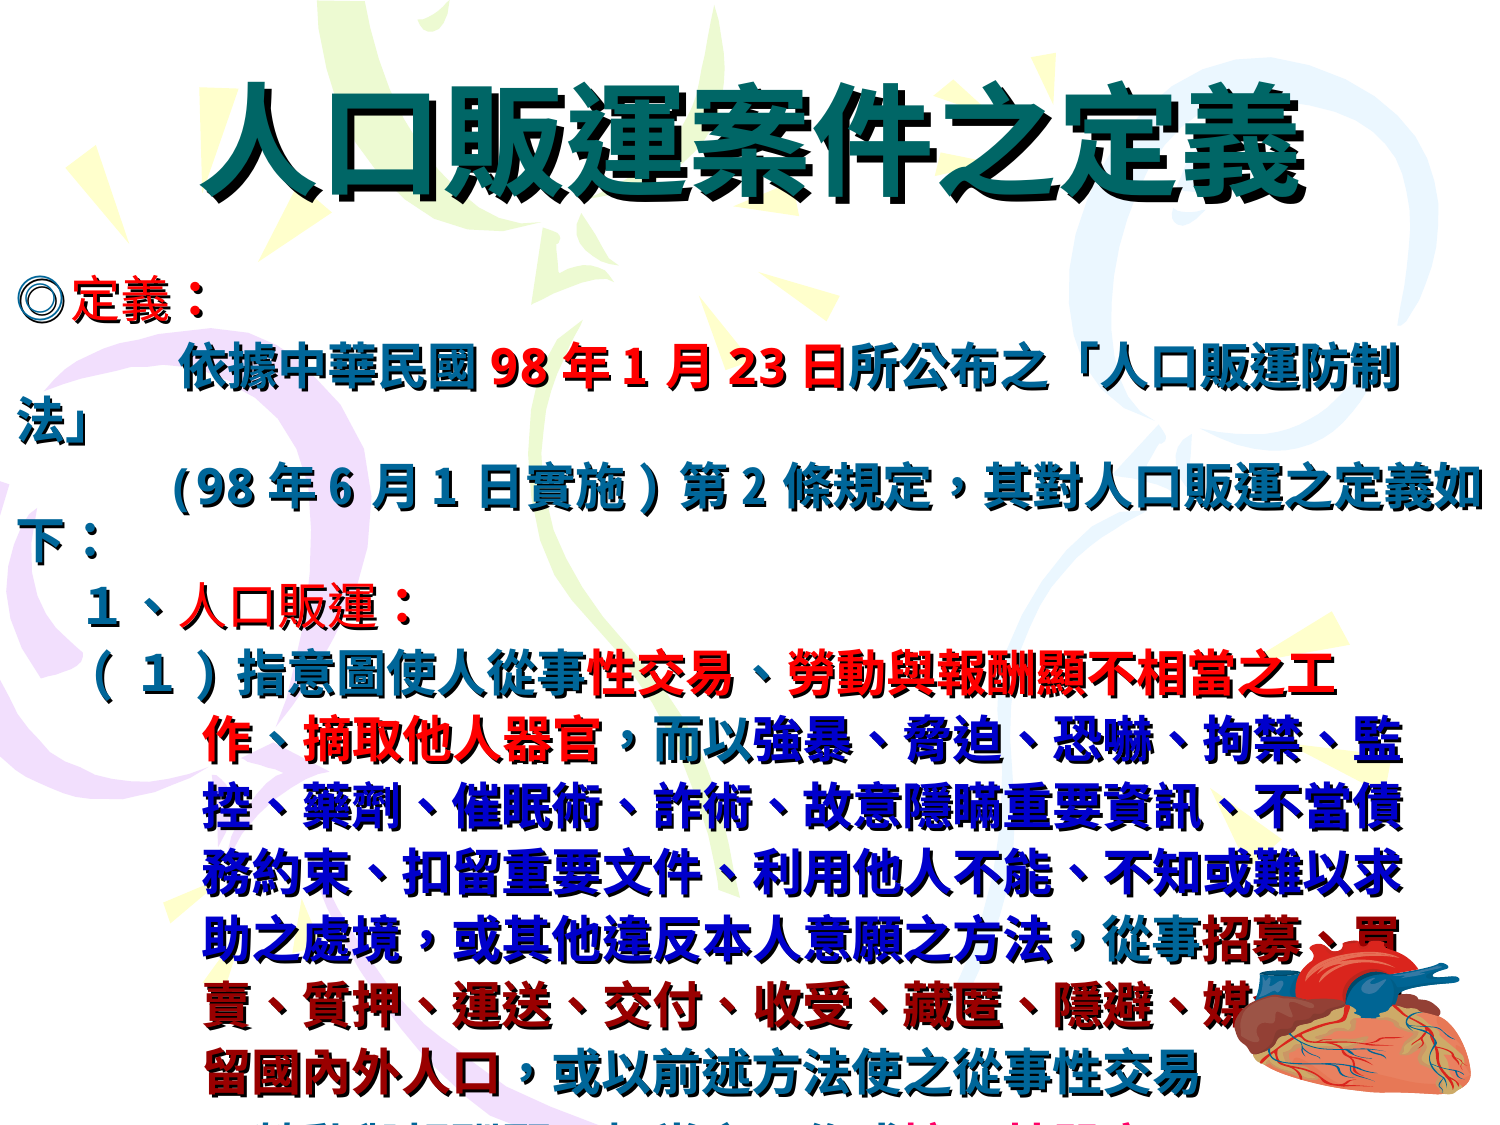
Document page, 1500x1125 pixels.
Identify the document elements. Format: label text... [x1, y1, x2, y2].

picture [1234, 940, 1471, 1095]
text_box ◎定義： 依據中華民國98年1月23日所公布之「人口販運防制法」 (98年6月1日實施)第2條規定，其對人口販運之定義如下： １、人口販運： (１)指意圖使人從事性交易、勞動與報酬顯不相當之工 作、摘取他人器官，而以強暴、脅迫、恐嚇、拘禁、監 控、藥劑、催眠術、詐術、故意隱瞞重要資訊、不當債 務約束、扣留重要文件、利用他人不能、不知或難以求 助之處境，或其他違反本人意願之方法，從事招募、買 賣、質押、運送、交付、收受、藏匿、隱避、媒介、容 留國內外人口，或以前述方法使之從事性交易 、勞動與報酬顯不相當之工作或摘取其器官。 [0, 267, 1500, 1125]
title 人口販運案件之定義 [0, 54, 1500, 221]
